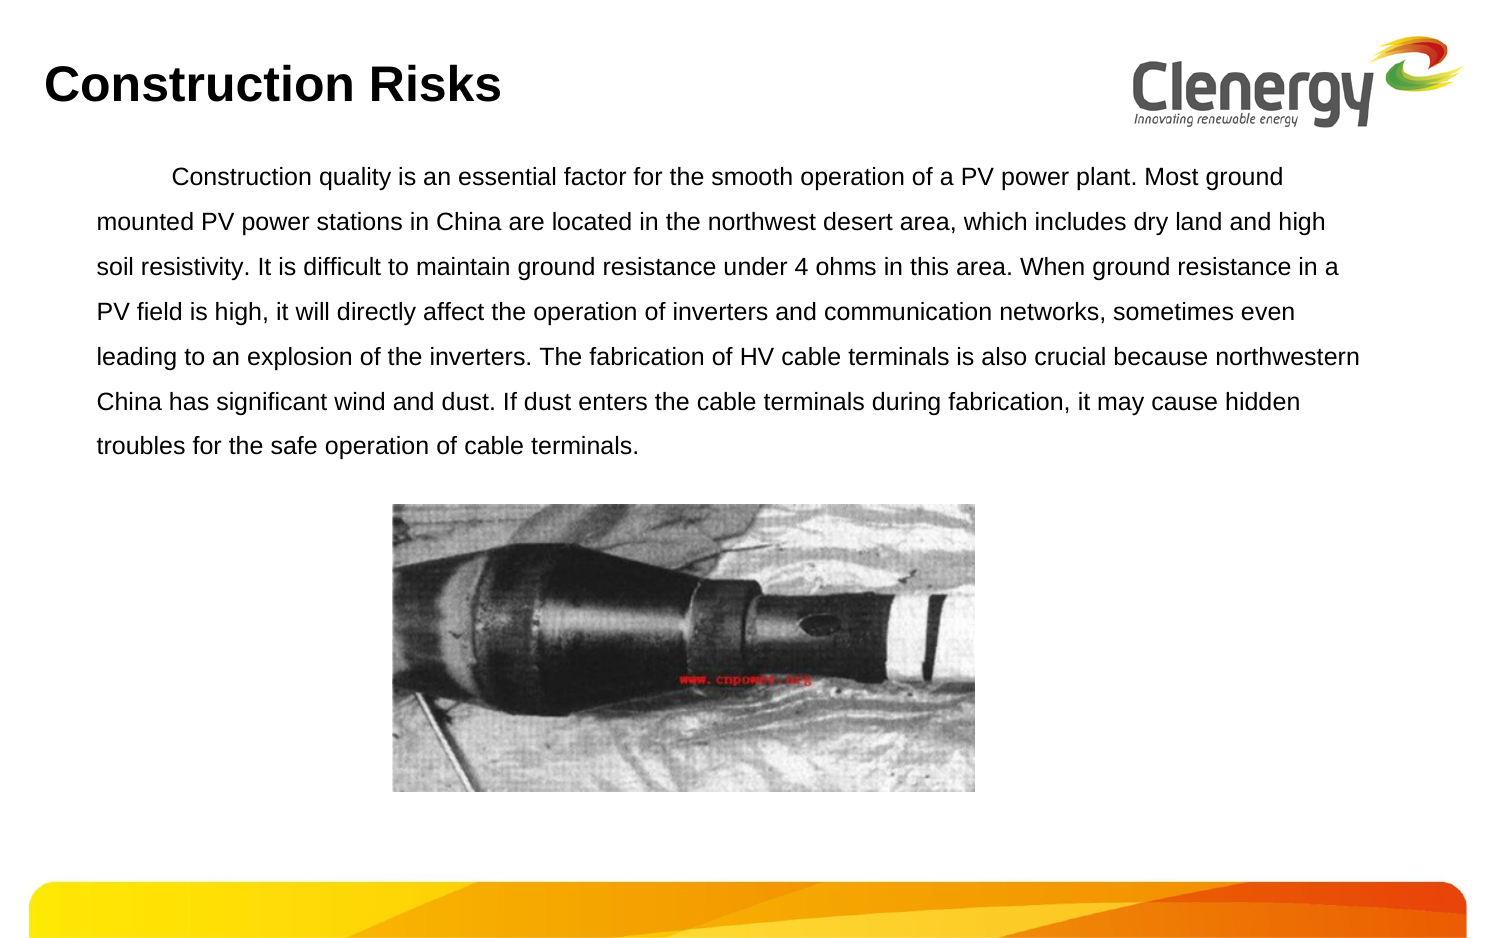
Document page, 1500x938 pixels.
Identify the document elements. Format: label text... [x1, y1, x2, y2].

text_box Construction quality is an essential factor for the smooth operation of a PV power plant. Most ground mounted PV power stations in China are located in the northwest desert area, which includes dry land and high soil resistivity. It is difficult to maintain ground resistance under 4 ohms in this area. When ground resistance in a PV field is high, it will directly affect the operation of inverters and communication networks, sometimes even leading to an explosion of the inverters. The fabrication of HV cable terminals is also crucial because northwestern China has significant wind and dust. If dust enters the cable terminals during fabrication, it may cause hidden troubles for the safe operation of cable terminals. [81, 137, 1383, 468]
picture [0, 0, 1500, 938]
text_box Construction Risks [29, 43, 1176, 119]
